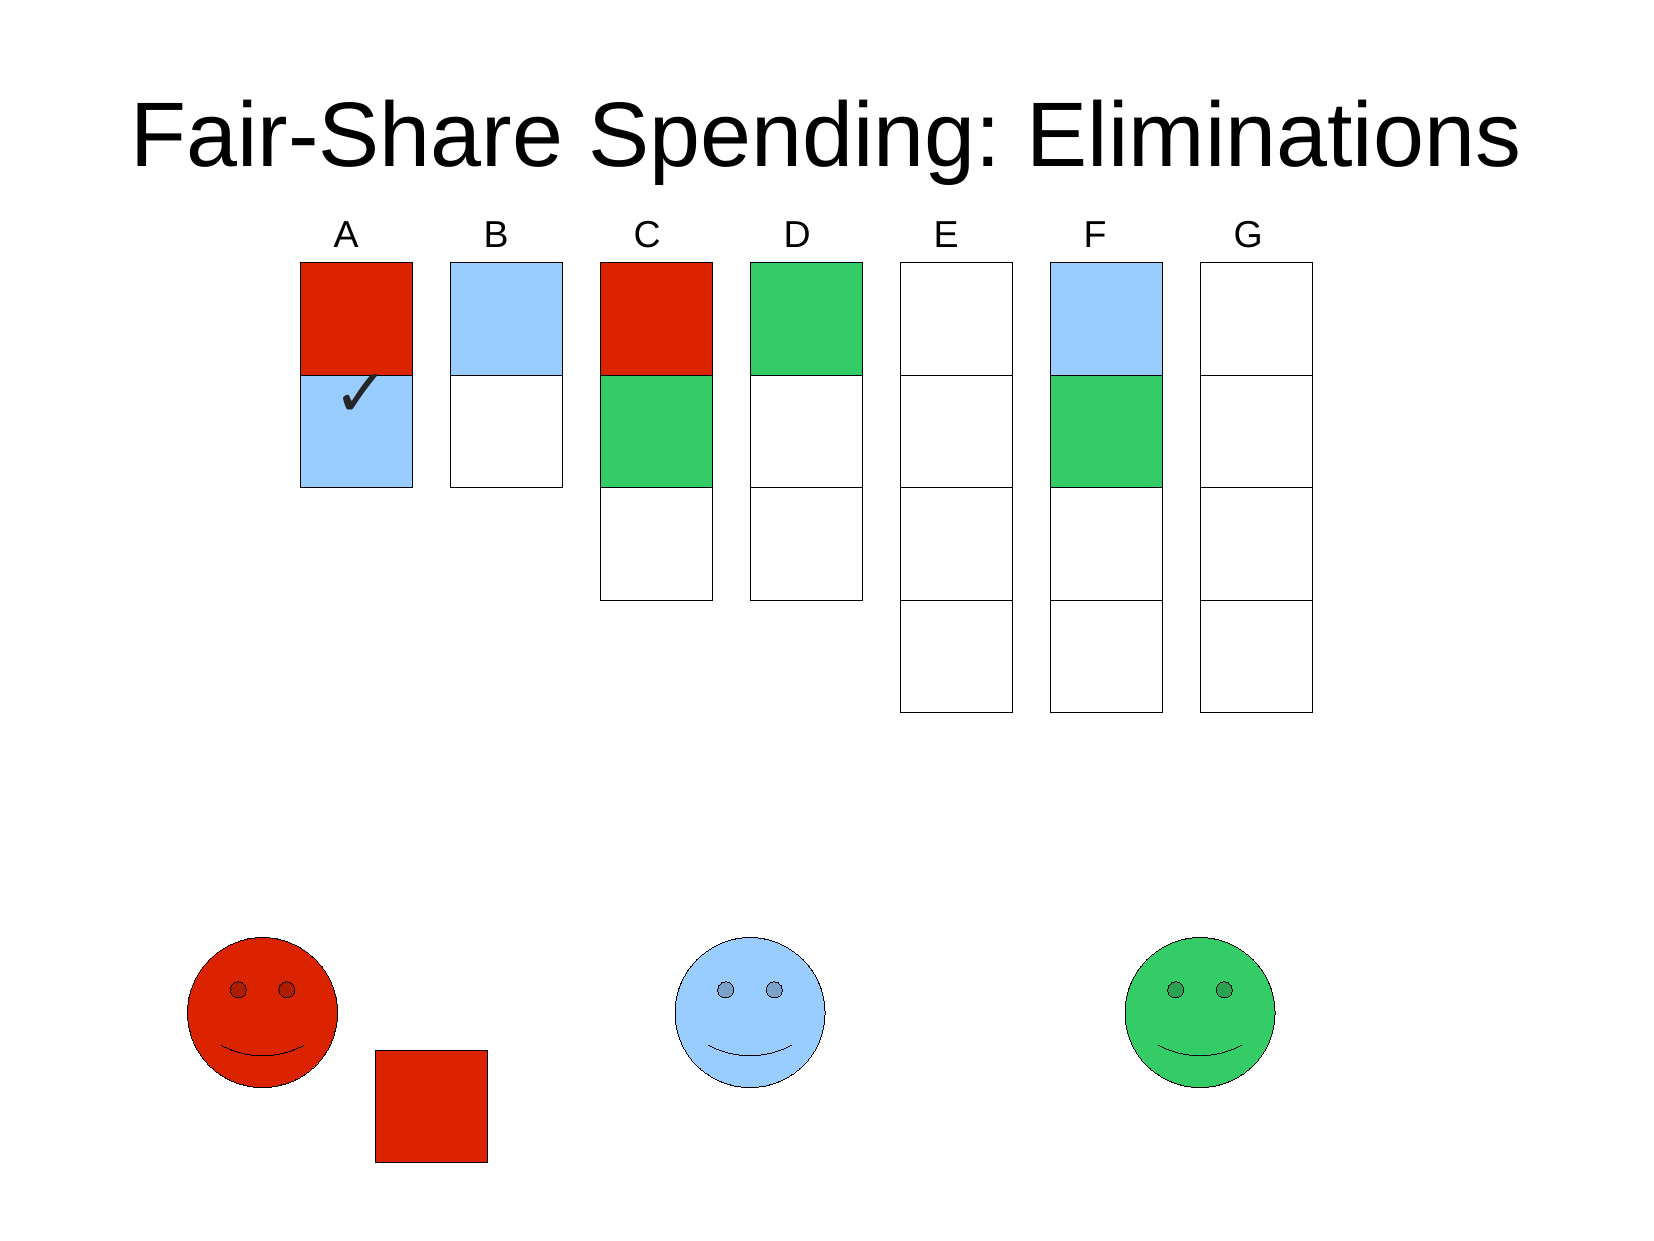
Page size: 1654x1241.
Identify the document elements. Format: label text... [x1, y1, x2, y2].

text_box B [468, 206, 526, 264]
text_box A [318, 206, 376, 264]
text_box F [1068, 206, 1126, 264]
title Fair-Share Spending: Eliminations [82, 31, 1571, 239]
text_box [375, 1050, 488, 1163]
text_box [675, 937, 826, 1088]
text_box G [1218, 205, 1276, 263]
text_box [1050, 262, 1163, 713]
text_box [300, 262, 413, 488]
text_box [450, 262, 563, 488]
text_box E [918, 206, 975, 264]
text_box D [768, 205, 826, 263]
text_box [600, 262, 713, 601]
text_box [900, 262, 1013, 713]
text_box [750, 262, 863, 601]
text_box [187, 937, 338, 1088]
text_box [1125, 937, 1276, 1088]
text_box C [618, 205, 675, 263]
text_box ✓ [318, 337, 413, 431]
text_box [1200, 262, 1313, 713]
